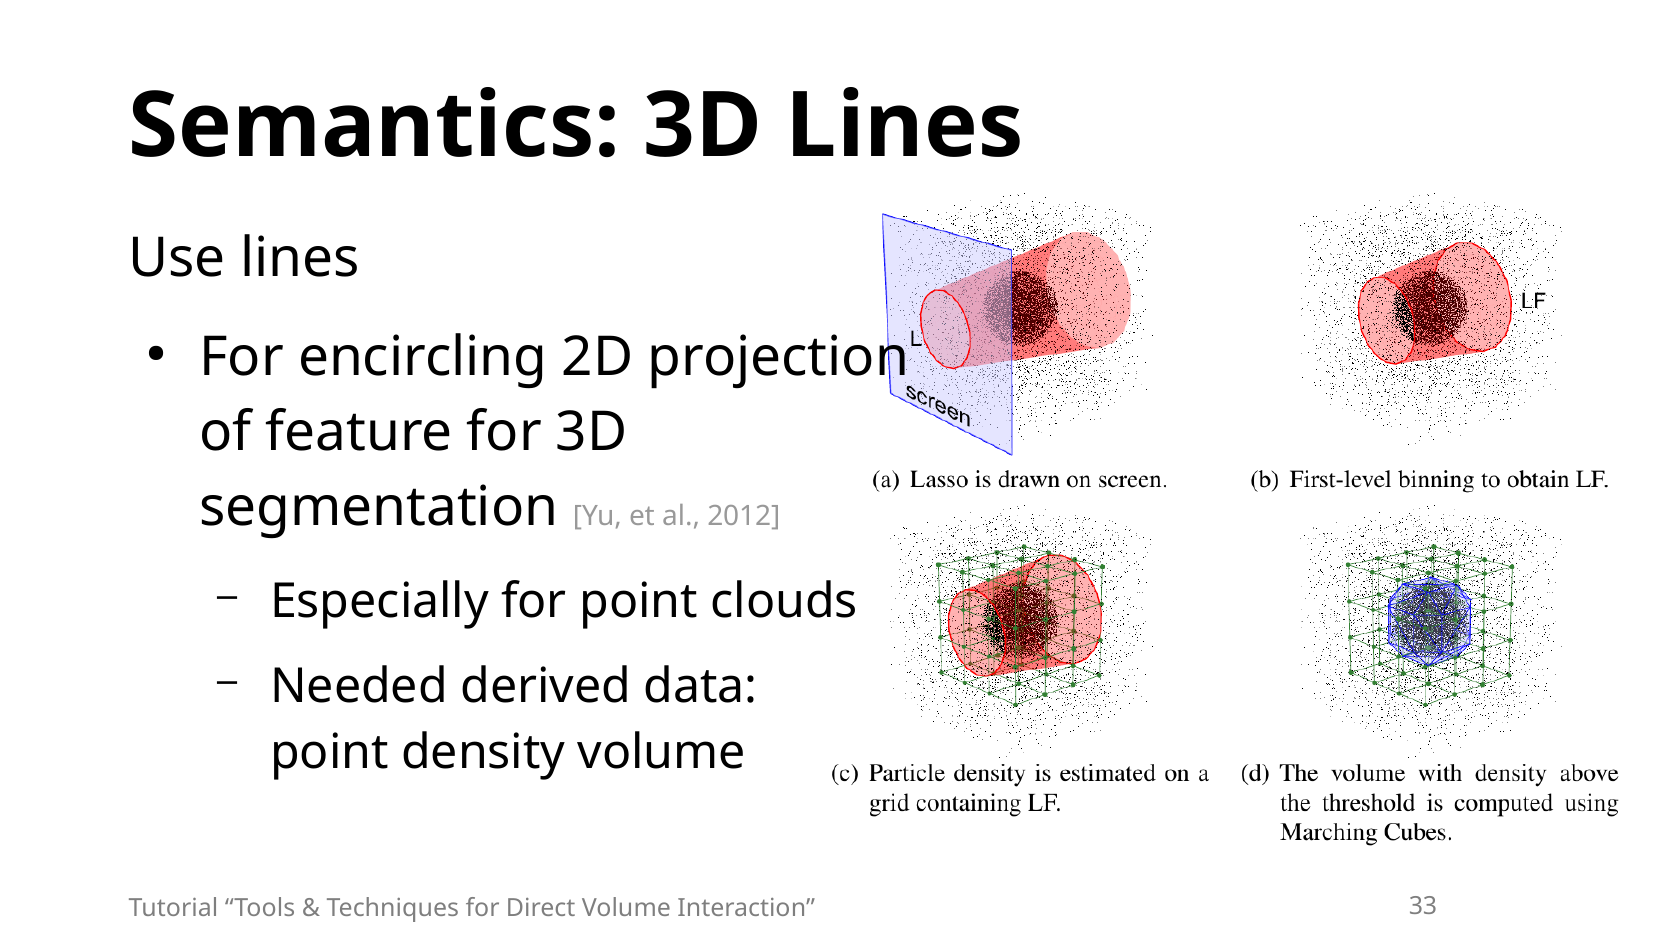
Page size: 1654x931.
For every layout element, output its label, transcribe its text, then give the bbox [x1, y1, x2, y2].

list Use lines For encircling 2D projection of feature for 3D segmentation [Yu, et al., 2012] Especially for point clouds Needed derived data: point density volume [113, 210, 1540, 863]
title Semantics: 3D Lines [113, 50, 1540, 193]
picture [823, 177, 1638, 859]
